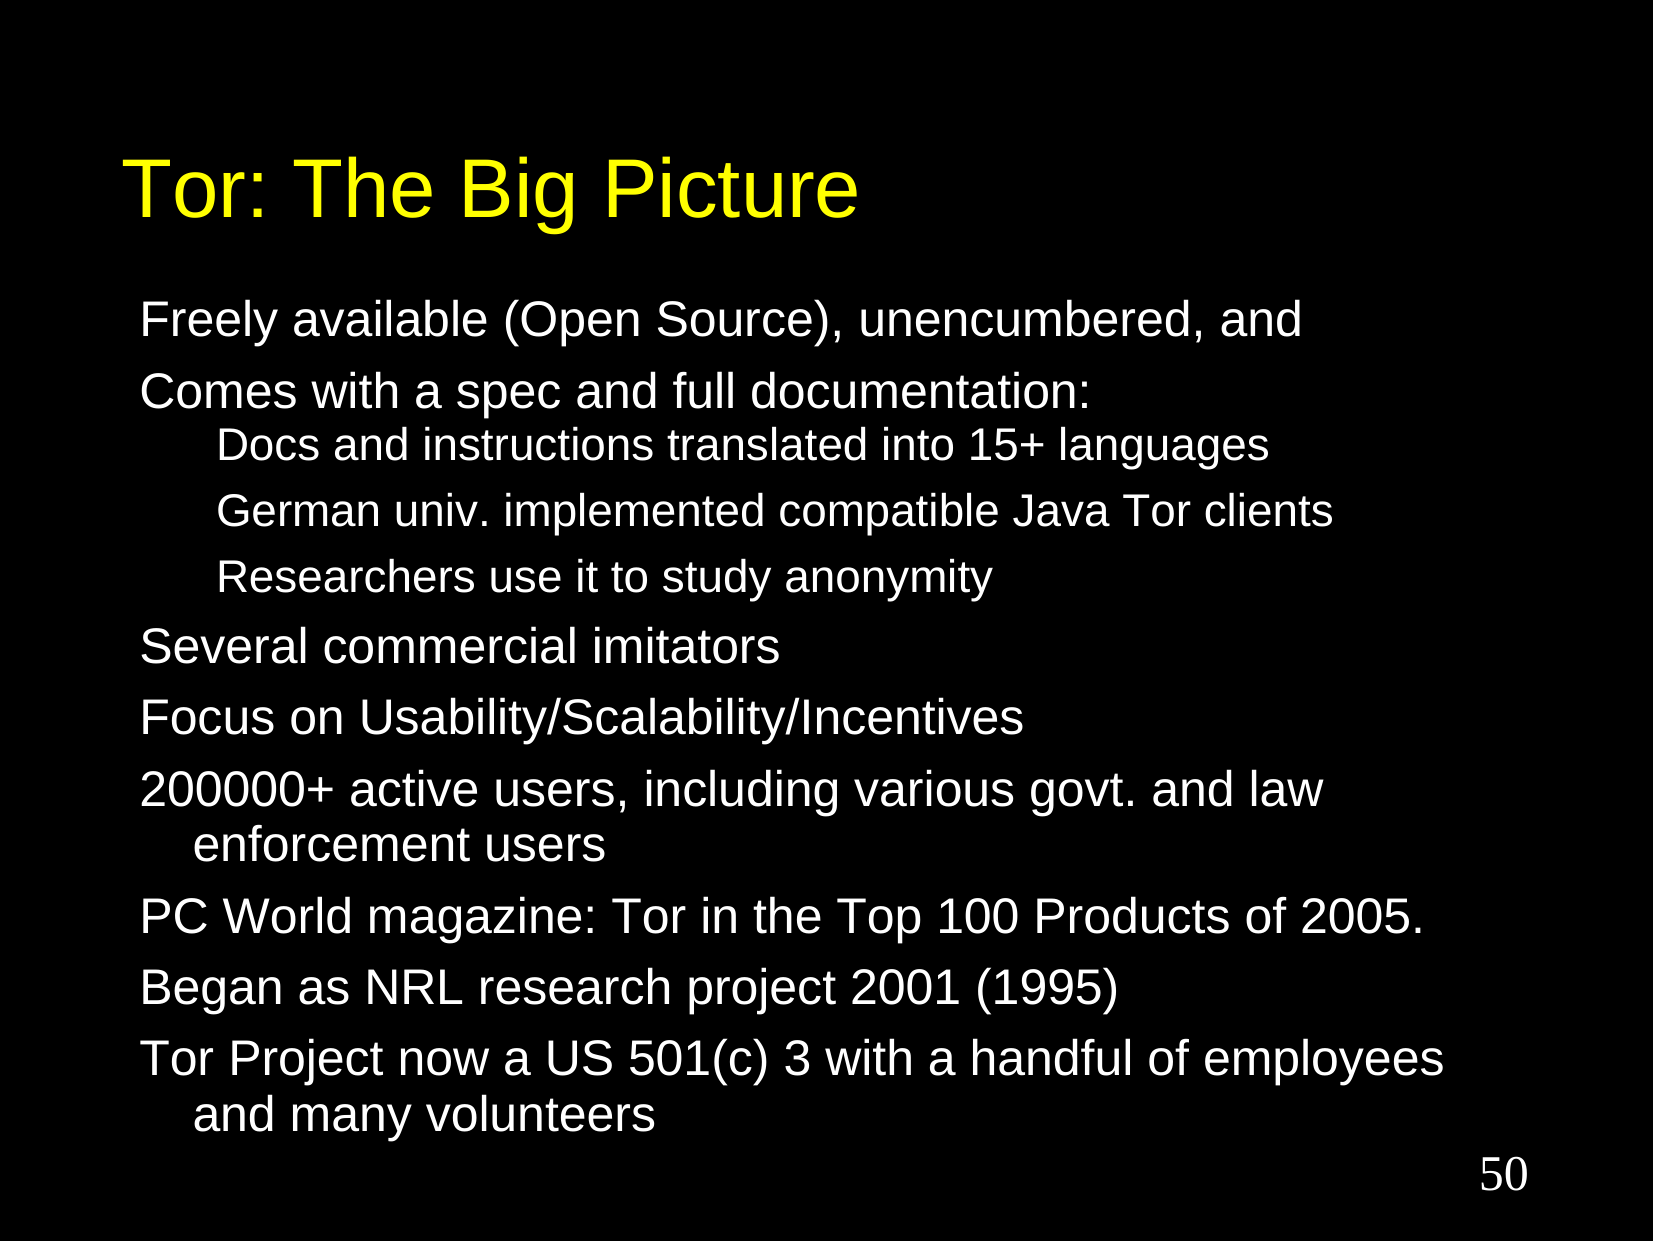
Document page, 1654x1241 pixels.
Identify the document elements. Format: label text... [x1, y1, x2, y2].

list Freely available (Open Source), unencumbered, and Comes with a spec and full documentation: Docs and instructions translated into 15+ languages German univ. implemented compatible Java Tor clients Researchers use it to study anonymity Several commercial imitators Focus on Usability/Scalability/Incentives 200000+ active users, including various govt. and law enforcement users PC World magazine: Tor in the Top 100 Products of 2005. Began as NRL research project 2001 (1995) Tor Project now a US 501(c) 3 with a handful of employees and many volunteers [121, 293, 1534, 1165]
title Tor: The Big Picture [121, 85, 1534, 293]
